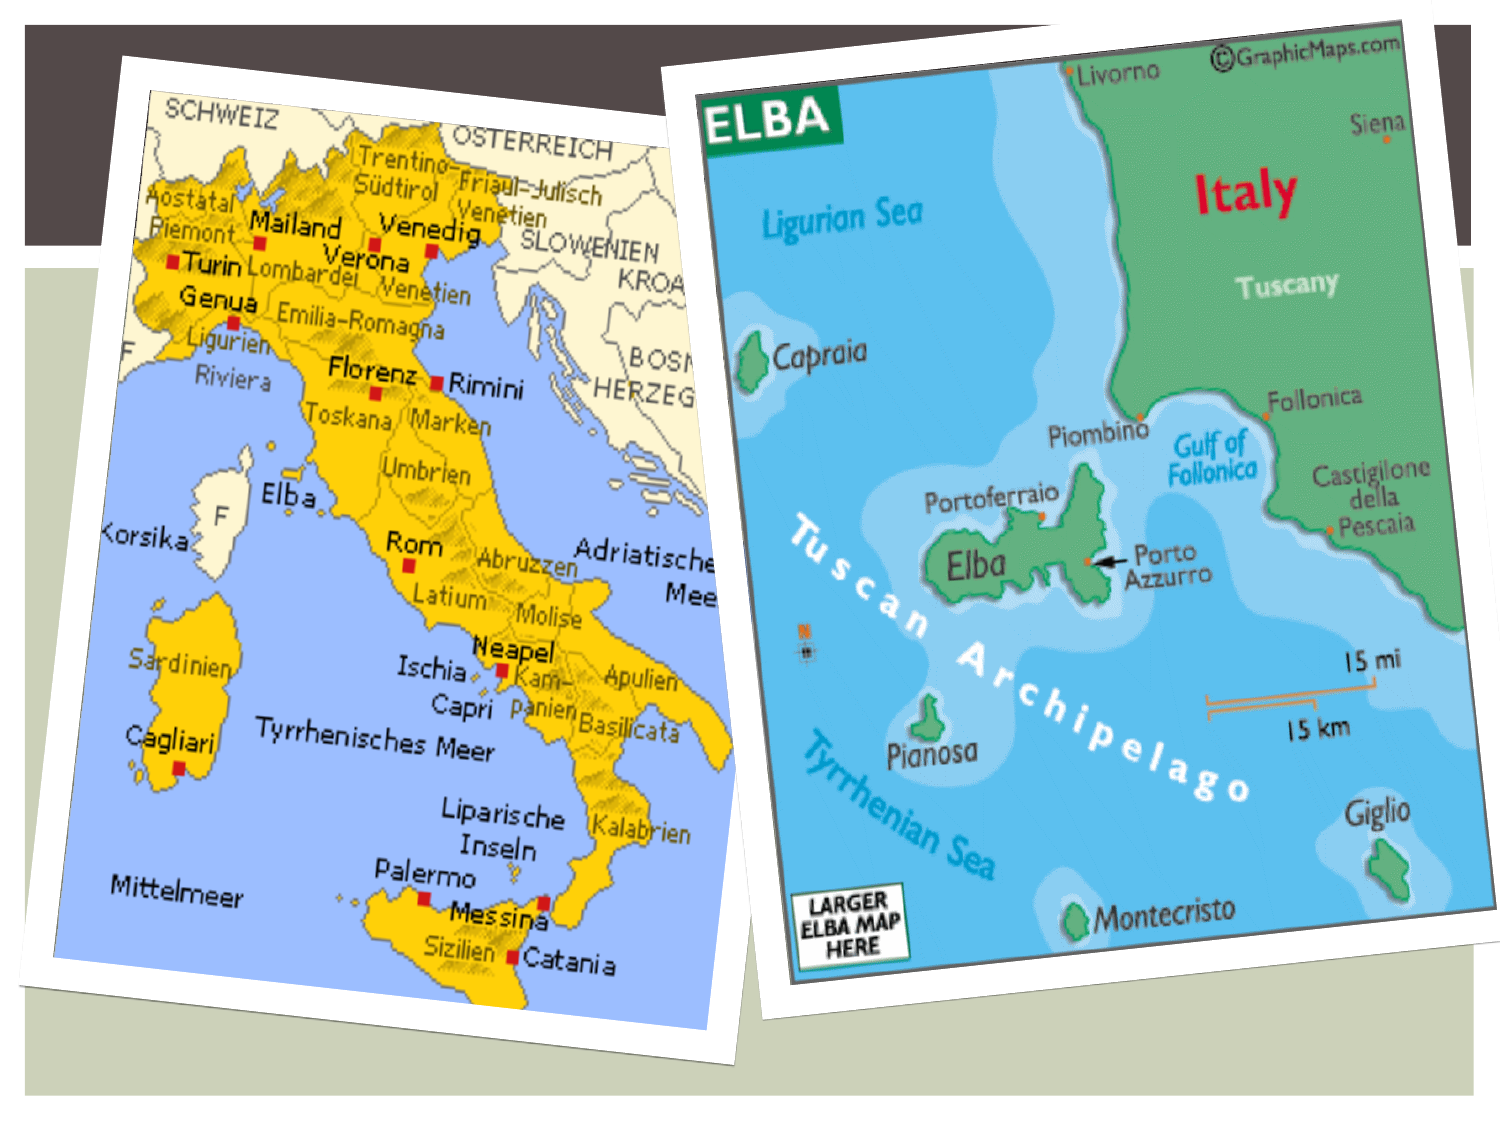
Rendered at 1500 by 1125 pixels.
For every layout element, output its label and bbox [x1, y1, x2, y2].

picture [695, 19, 1498, 986]
picture [53, 90, 736, 1031]
